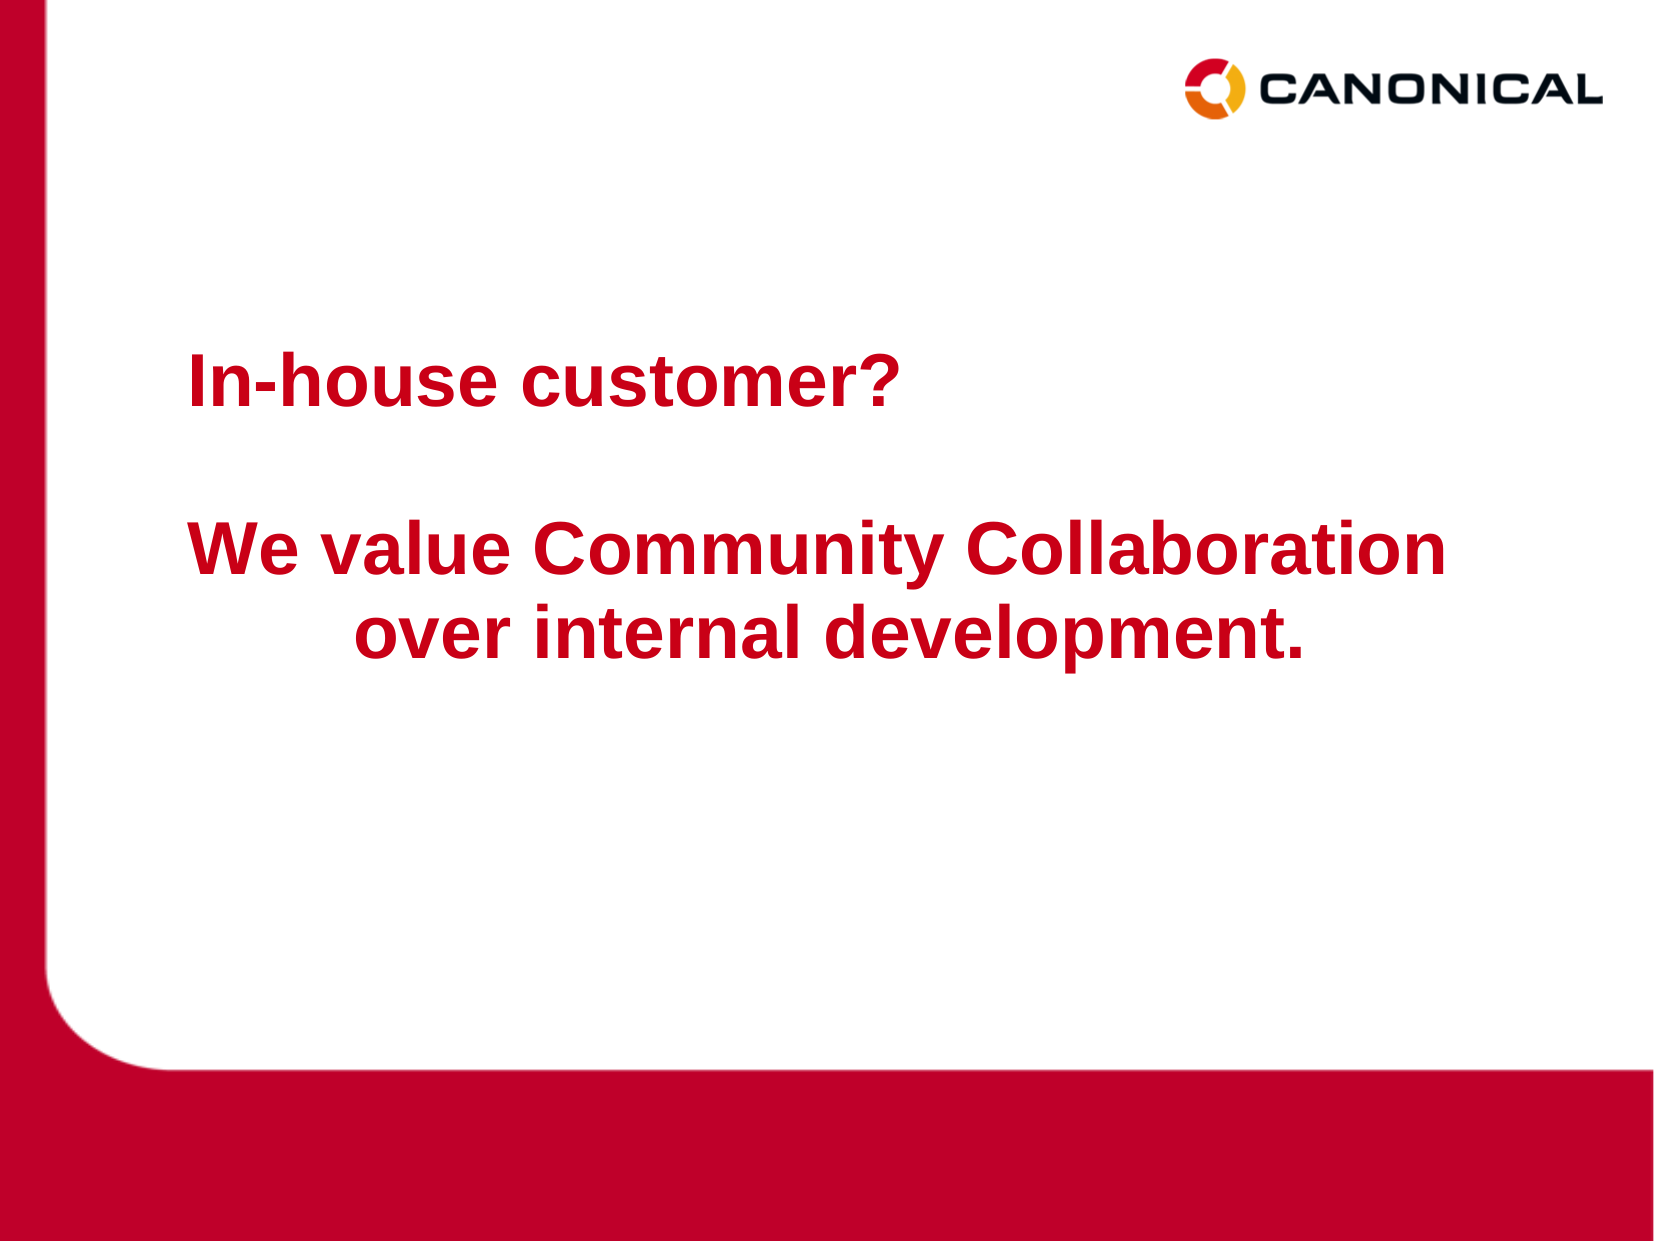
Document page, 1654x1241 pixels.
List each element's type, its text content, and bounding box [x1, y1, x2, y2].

title In-house customer? We value Community Collaboration over internal development. [187, 150, 1571, 863]
picture [0, 0, 1654, 1241]
